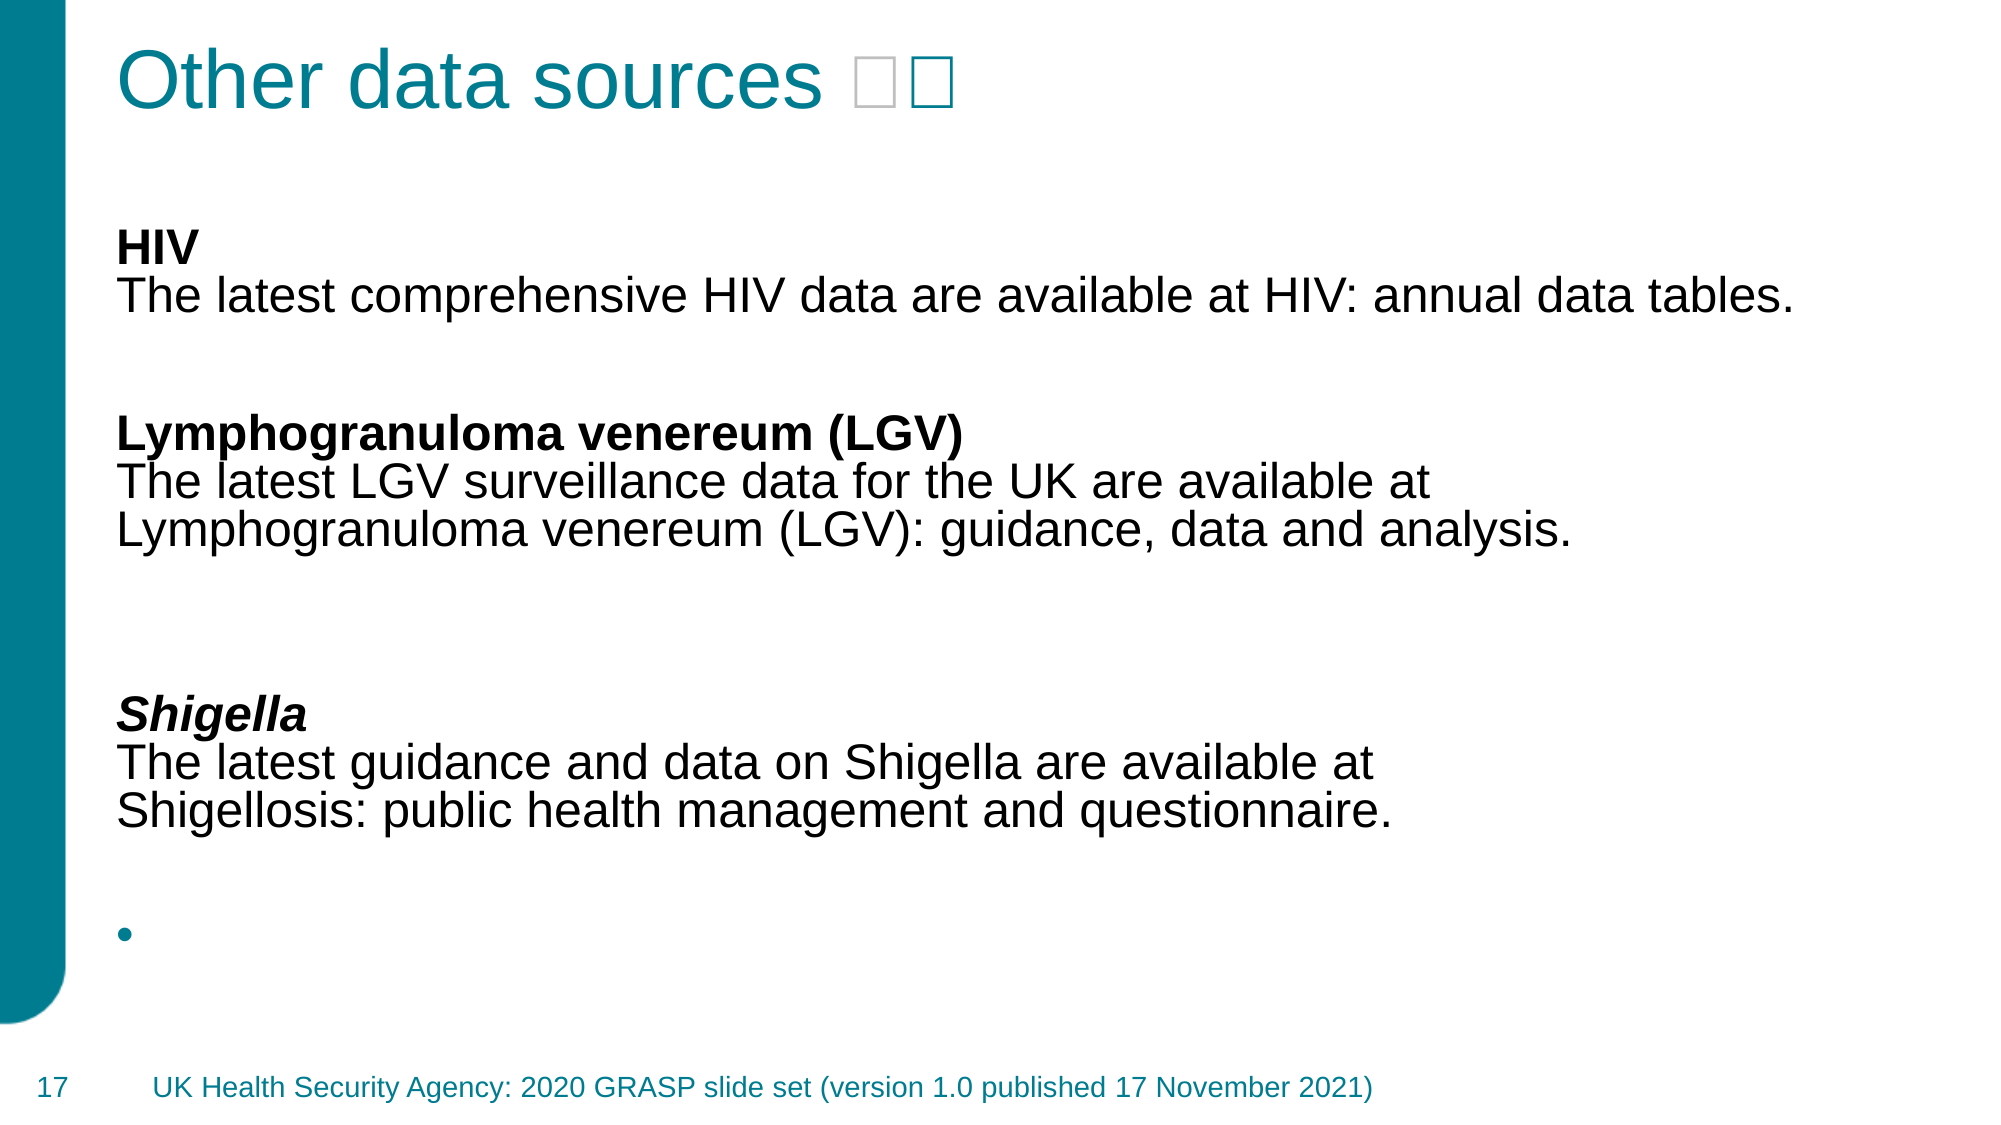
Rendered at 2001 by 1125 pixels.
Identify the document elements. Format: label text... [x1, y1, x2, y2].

text_box [21, 1056, 120, 1117]
text_box UK Health Security Agency: 2020 GRASP slide set (version 1.0 published 17 November 2021) [137, 1056, 1780, 1116]
title Other data sources  [101, 29, 1926, 189]
list HIV The latest comprehensive HIV data are available at HIV: annual data tables. Lymphogranuloma venereum (LGV) The latest LGV surveillance data for the UK are available at Lymphogranuloma venereum (LGV): guidance, data and analysis. Shigella The latest guidance and data on Shigella are available at Shigellosis: public health management and questionnaire. [101, 218, 1926, 933]
